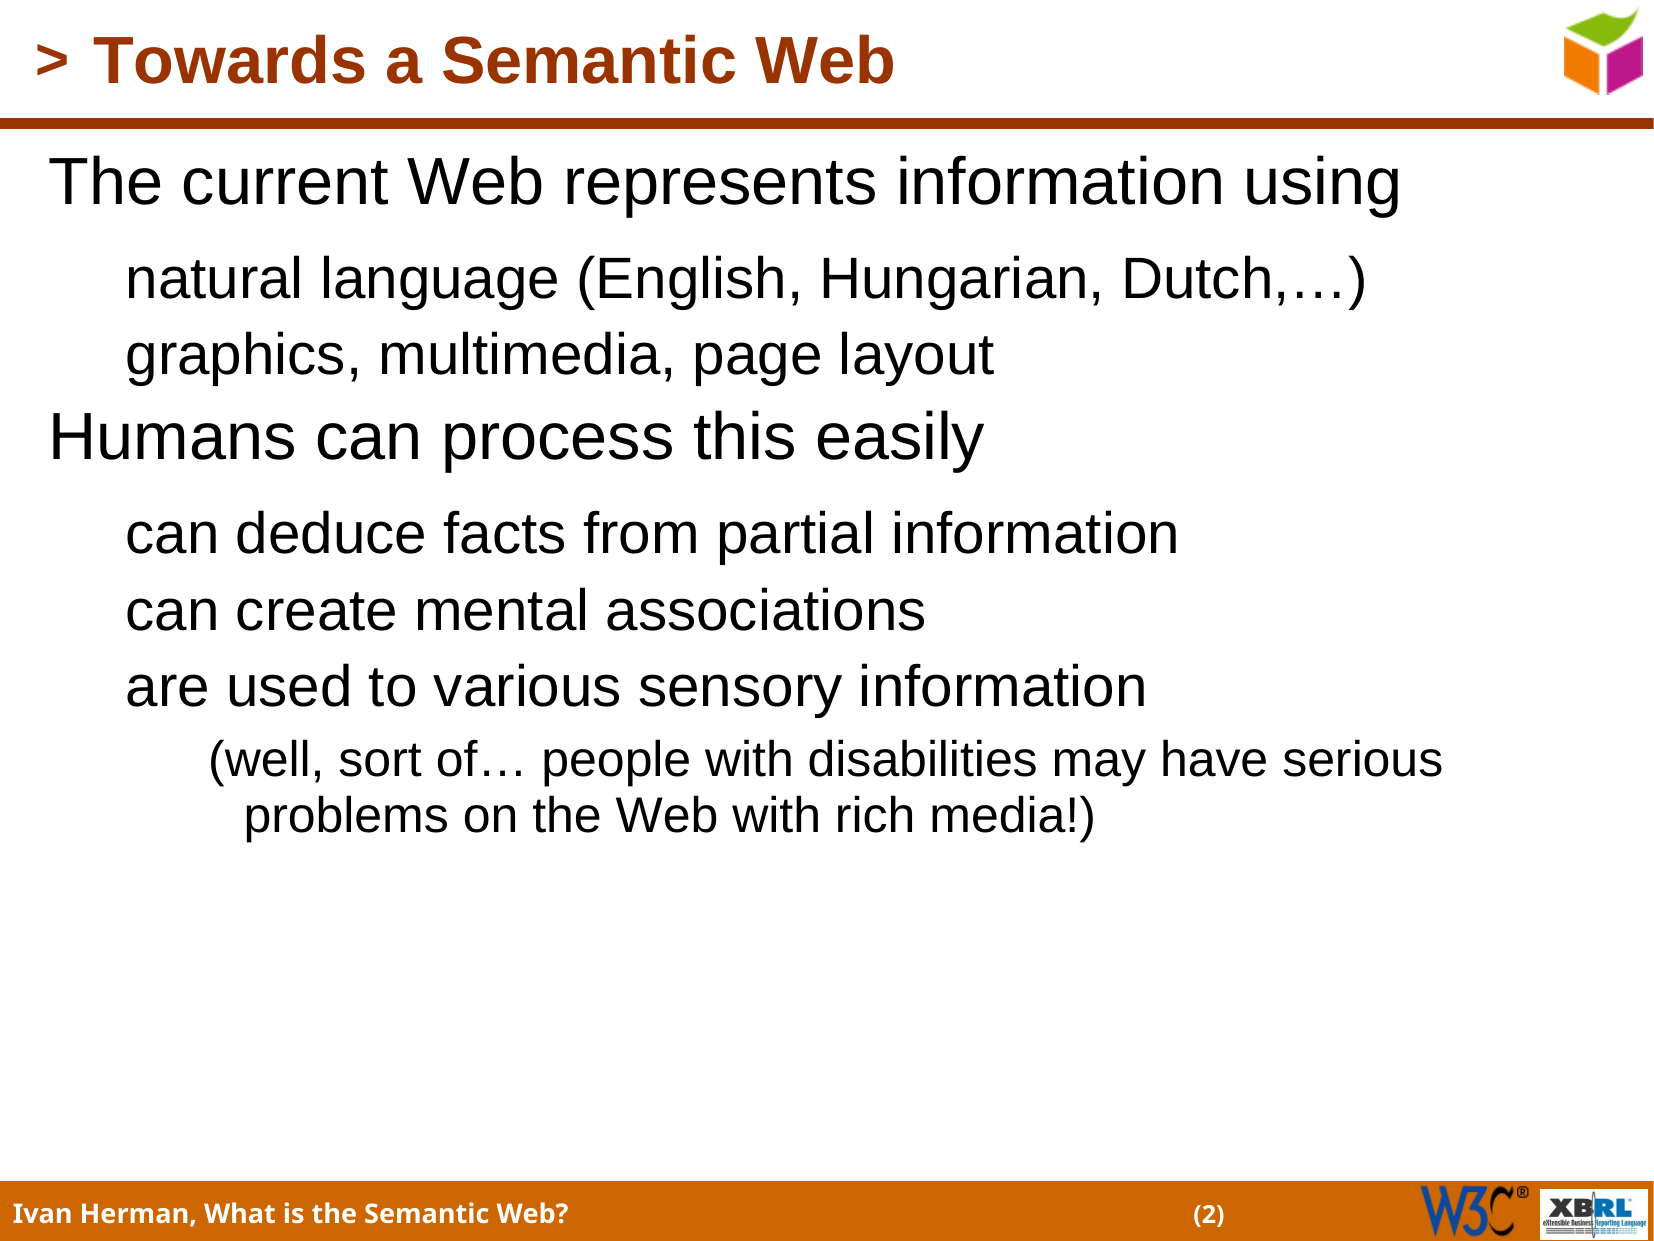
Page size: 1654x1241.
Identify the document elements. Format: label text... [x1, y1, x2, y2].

list The current Web represents information using natural language (English, Hungarian, Dutch,…) graphics, multimedia, page layout Humans can process this easily can deduce facts from partial information can create mental associations are used to various sensory information (well, sort of… people with disabilities may have serious problems on the Web with rich media!) [31, 143, 1626, 1115]
title Towards a Semantic Web [93, 0, 1493, 119]
picture [1564, 5, 1643, 95]
picture [1417, 1183, 1533, 1240]
picture [1540, 1189, 1648, 1240]
